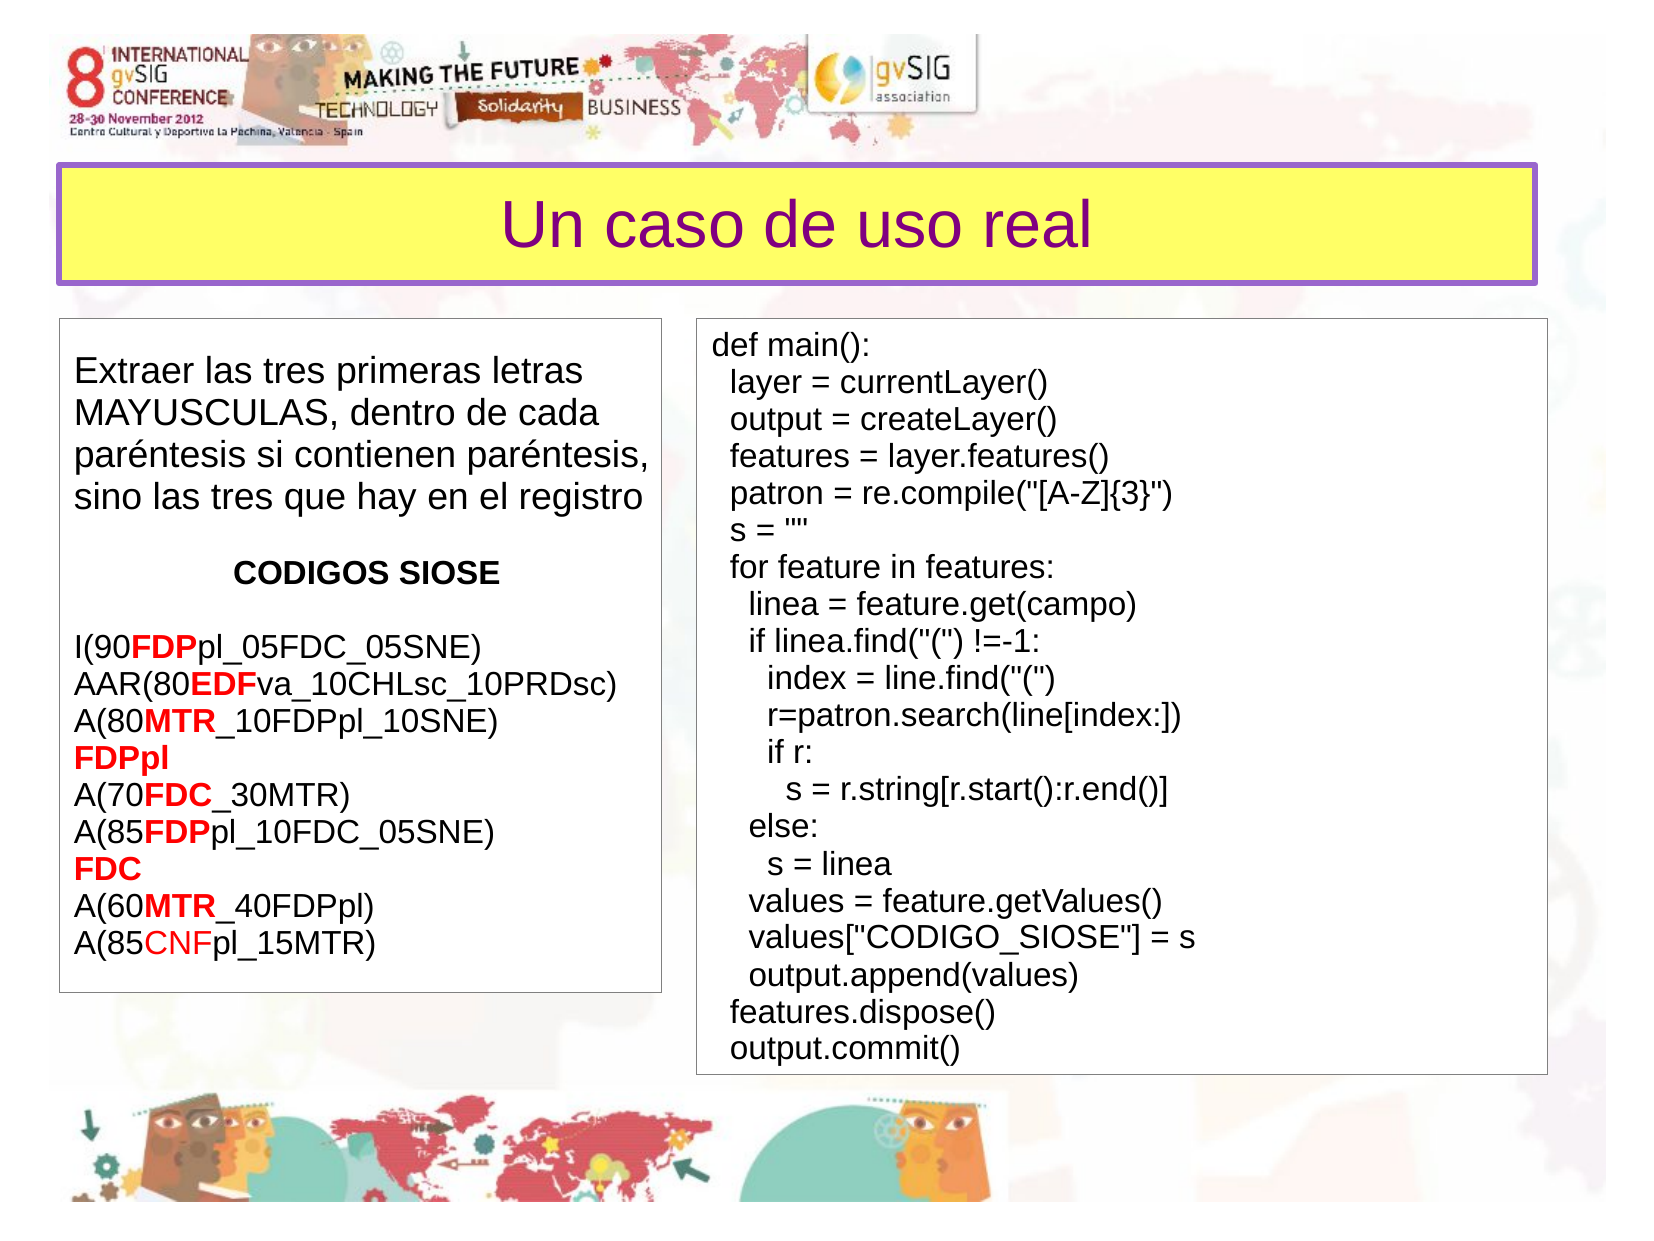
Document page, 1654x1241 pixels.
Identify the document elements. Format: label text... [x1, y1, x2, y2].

text_box Extraer las tres primeras letras MAYUSCULAS, dentro de cada paréntesis si contienen paréntesis, sino las tres que hay en el registro CODIGOS SIOSE I(90FDPpl_05FDC_05SNE) AAR(80EDFva_10CHLsc_10PRDsc) A(80MTR_10FDPpl_10SNE) FDPpl A(70FDC_30MTR) A(85FDPpl_10FDC_05SNE) FDC A(60MTR_40FDPpl) A(85CNFpl_15MTR) [59, 318, 662, 993]
text_box def main(): layer = currentLayer() output = createLayer() features = layer.features() patron = re.compile("[A-Z]{3}") s = "" for feature in features: linea = feature.get(campo) if linea.find("(") !=-1: index = line.find("(") r=patron.search(line[index:]) if r: s = r.string[r.start():r.end()] else: s = linea values = feature.getValues() values["CODIGO_SIOSE"] = s output.append(values) features.dispose() output.commit() [696, 318, 1548, 1075]
picture [49, 34, 1606, 1202]
title Un caso de uso real [59, 165, 1536, 284]
